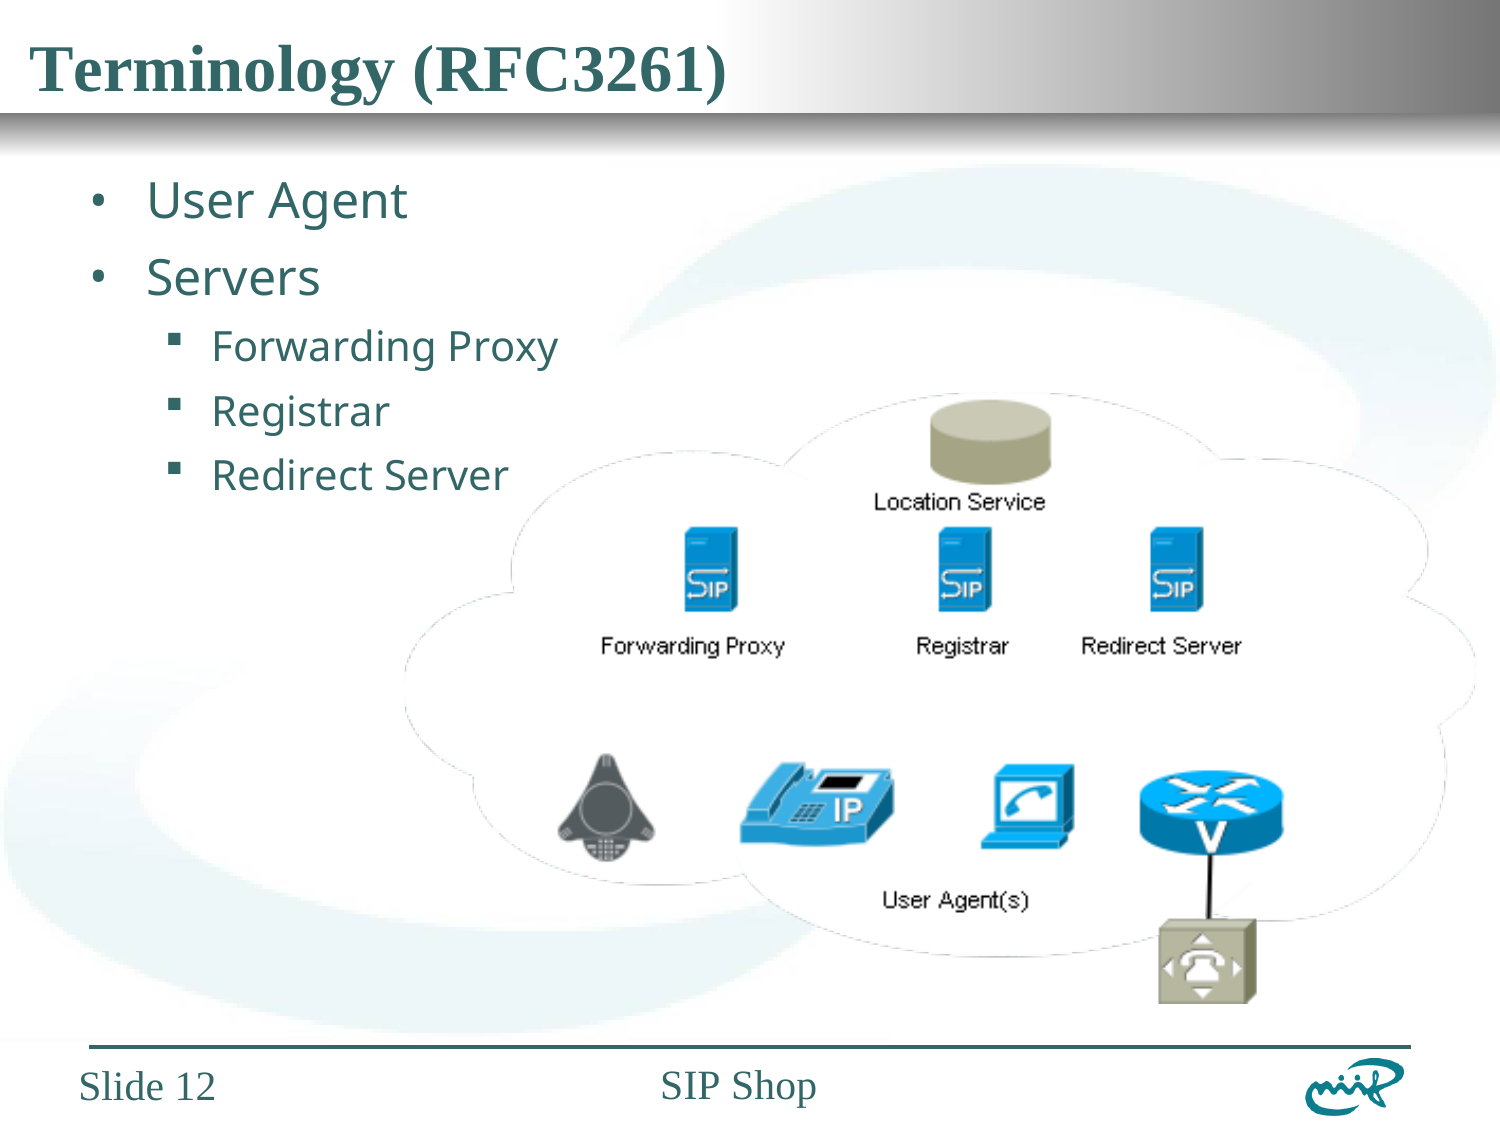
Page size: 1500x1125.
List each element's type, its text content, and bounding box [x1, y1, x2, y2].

picture [1305, 1058, 1404, 1116]
picture [0, 160, 1500, 1042]
list User Agent Servers Forwarding Proxy Registrar Redirect Server [75, 160, 734, 1034]
title Terminology (RFC3261) [14, 8, 1365, 122]
